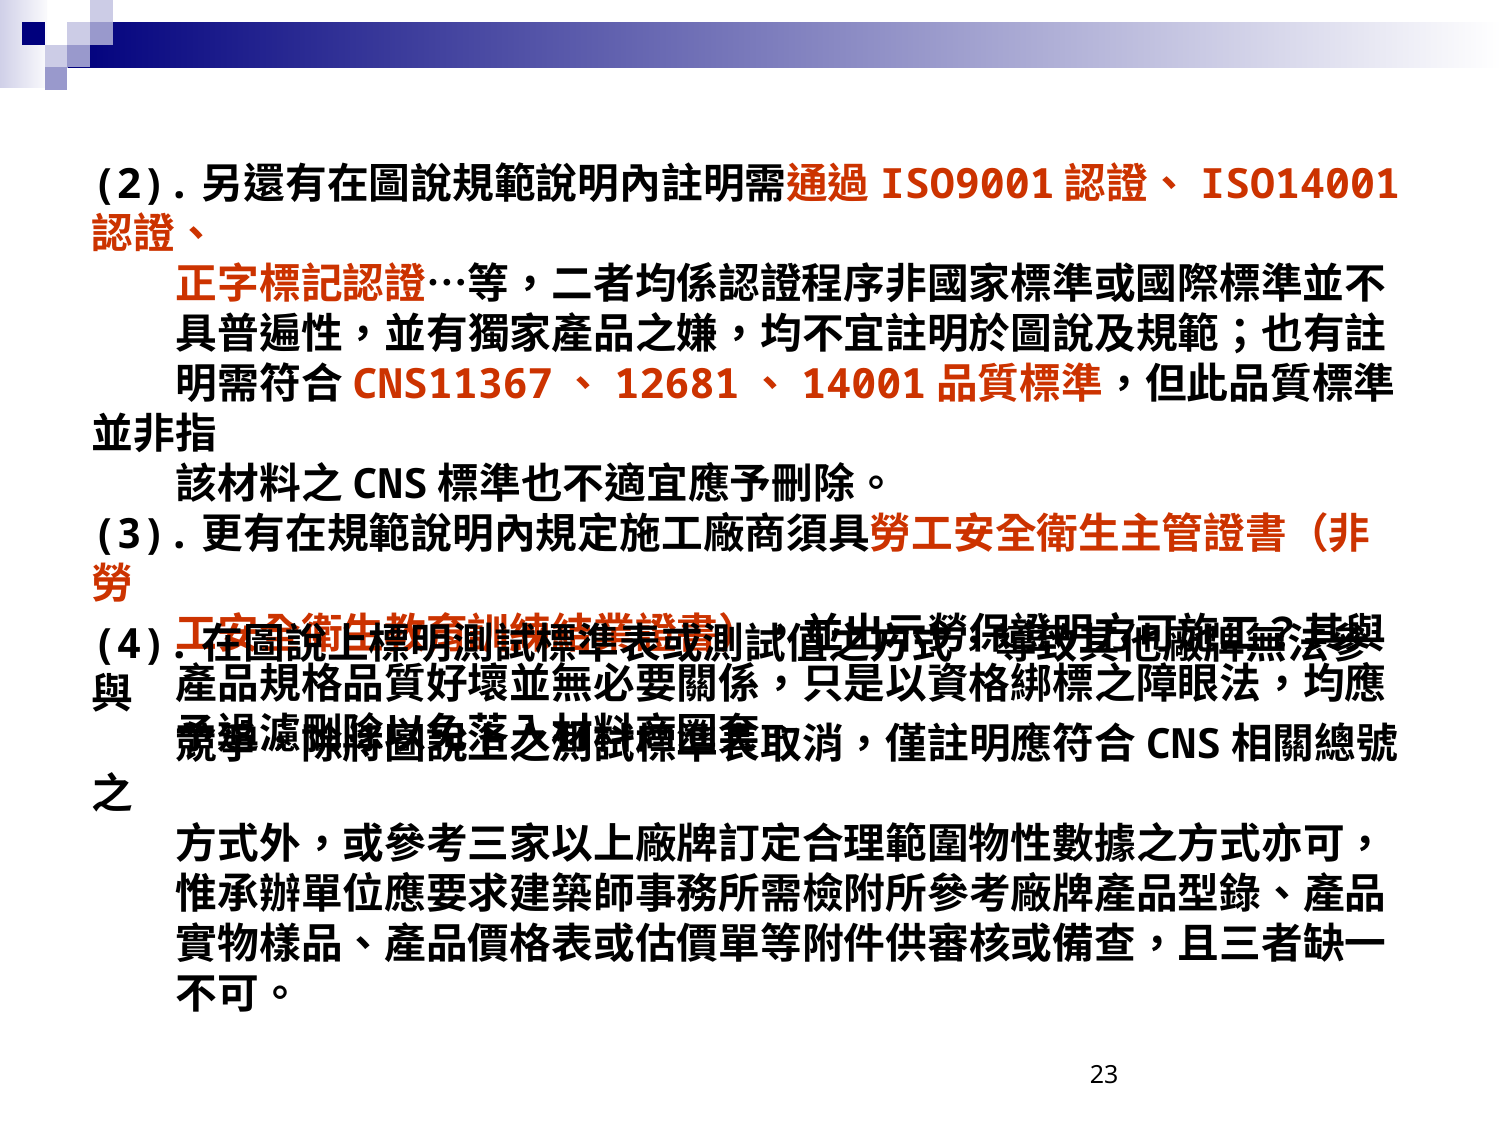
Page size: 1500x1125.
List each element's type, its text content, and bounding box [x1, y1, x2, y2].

text_box (2).另還有在圖說規範說明內註明需通過ISO9001認證、ISO14001認證、 正字標記認證…等，二者均係認證程序非國家標準或國際標準並不 具普遍性，並有獨家產品之嫌，均不宜註明於圖說及規範；也有註 明需符合CNS11367、12681、14001品質標準，但此品質標準並非指 該材料之CNS標準也不適宜應予刪除。 (3).更有在規範說明內規定施工廠商須具勞工安全衛生主管證書（非勞 工安全衛生教育訓練結業證書），並出示勞保證明方可施工？其與 產品規格品質好壞並無必要關係，只是以資格綁標之障眼法，均應 予過濾刪除以免落入材料商圈套。 [77, 149, 1423, 610]
text_box (4).在圖說上標明測試標準表或測試值之方式，導致其他廠牌無法參與 競爭，除將圖說上之測試標準表取消，僅註明應符合CNS相關總號之 方式外，或參考三家以上廠牌訂定合理範圍物性數據之方式亦可， 惟承辦單位應要求建築師事務所需檢附所參考廠牌產品型錄、產品 實物樣品、產品價格表或估價單等附件供審核或備查，且三者缺一 不可。 [77, 610, 1423, 1115]
